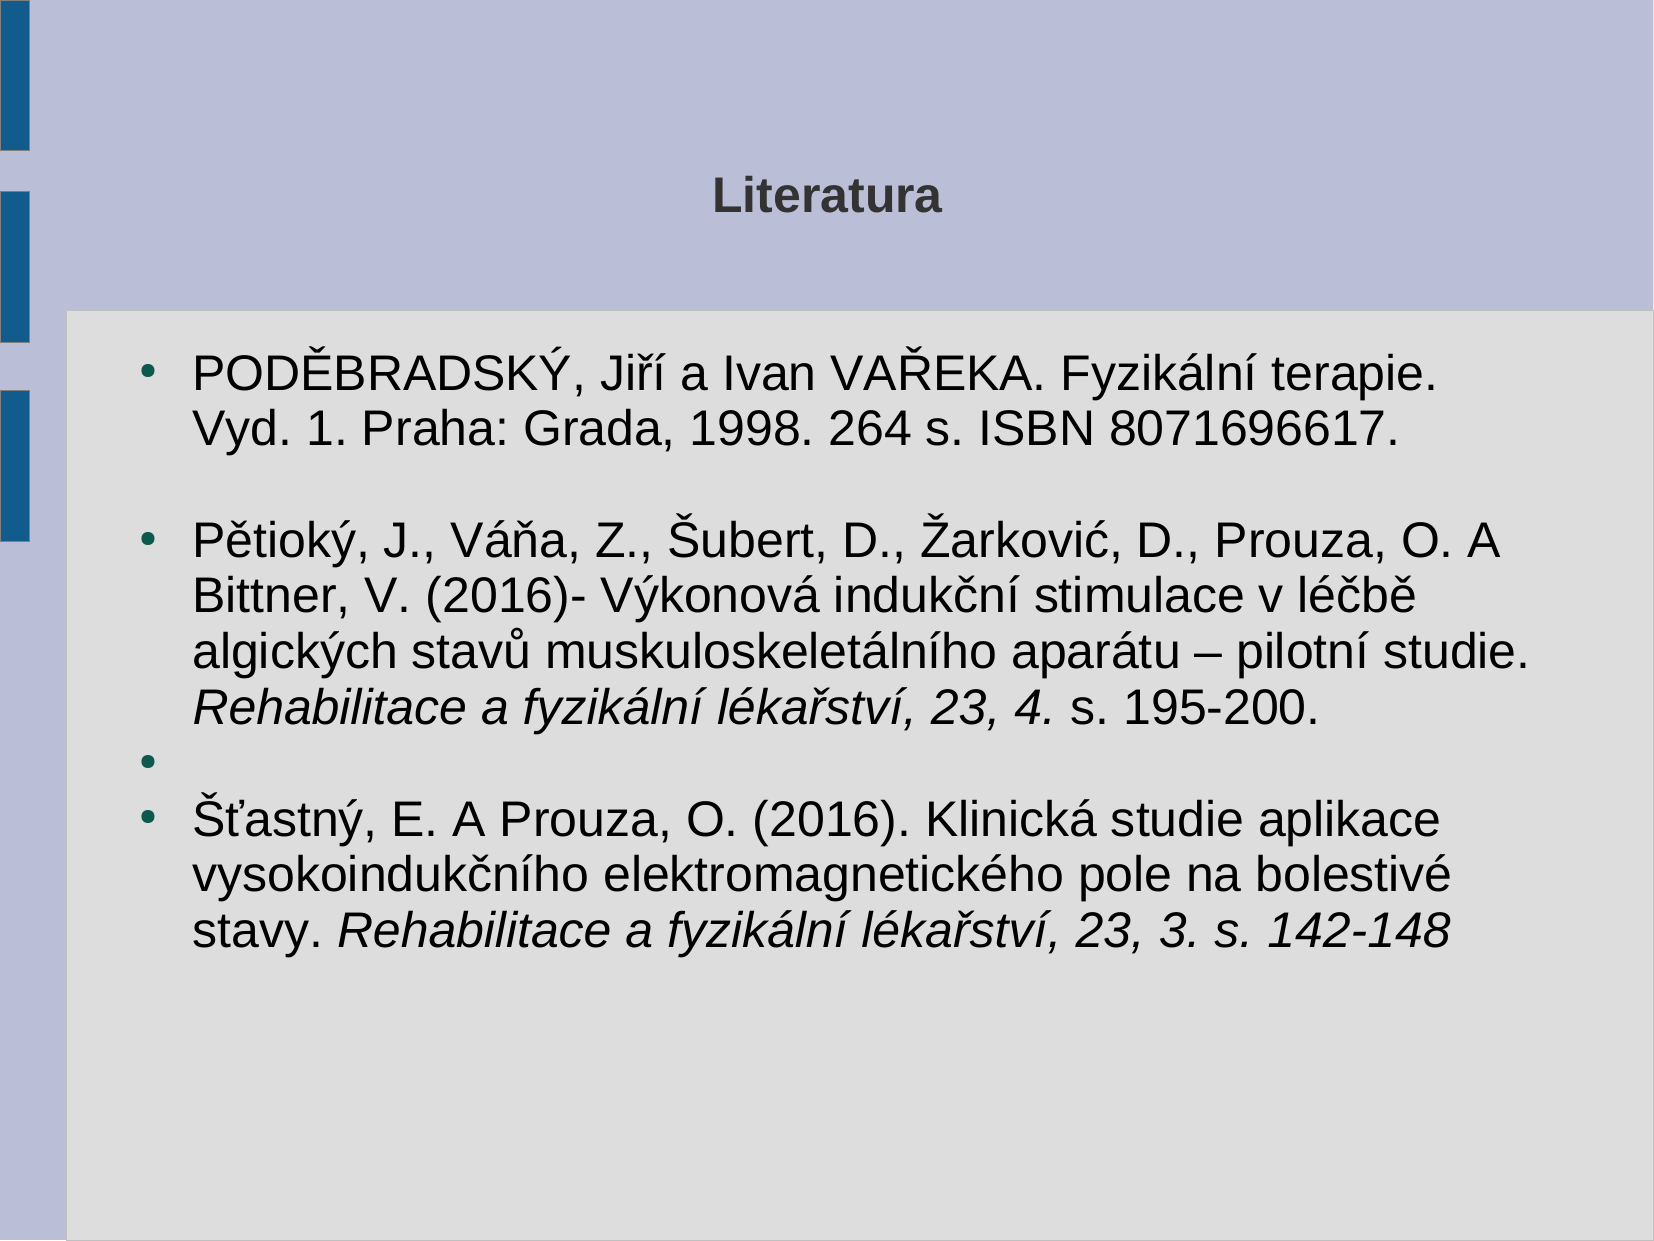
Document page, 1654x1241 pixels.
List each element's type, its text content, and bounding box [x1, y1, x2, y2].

list PODĚBRADSKÝ, Jiří a Ivan VAŘEKA. Fyzikální terapie. Vyd. 1. Praha: Grada, 1998. 264 s. ISBN 8071696617. Pětioký, J., Váňa, Z., Šubert, D., Žarković, D., Prouza, O. A Bittner, V. (2016)- Výkonová indukční stimulace v léčbě algických stavů muskuloskeletálního aparátu – pilotní studie. Rehabilitace a fyzikální lékařství, 23, 4. s. 195-200. Šťastný, E. A Prouza, O. (2016). Klinická studie aplikace vysokoindukčního elektromagnetického pole na bolestivé stavy. Rehabilitace a fyzikální lékařství, 23, 3. s. 142-148 [121, 344, 1534, 1127]
title Literatura [121, 91, 1534, 299]
